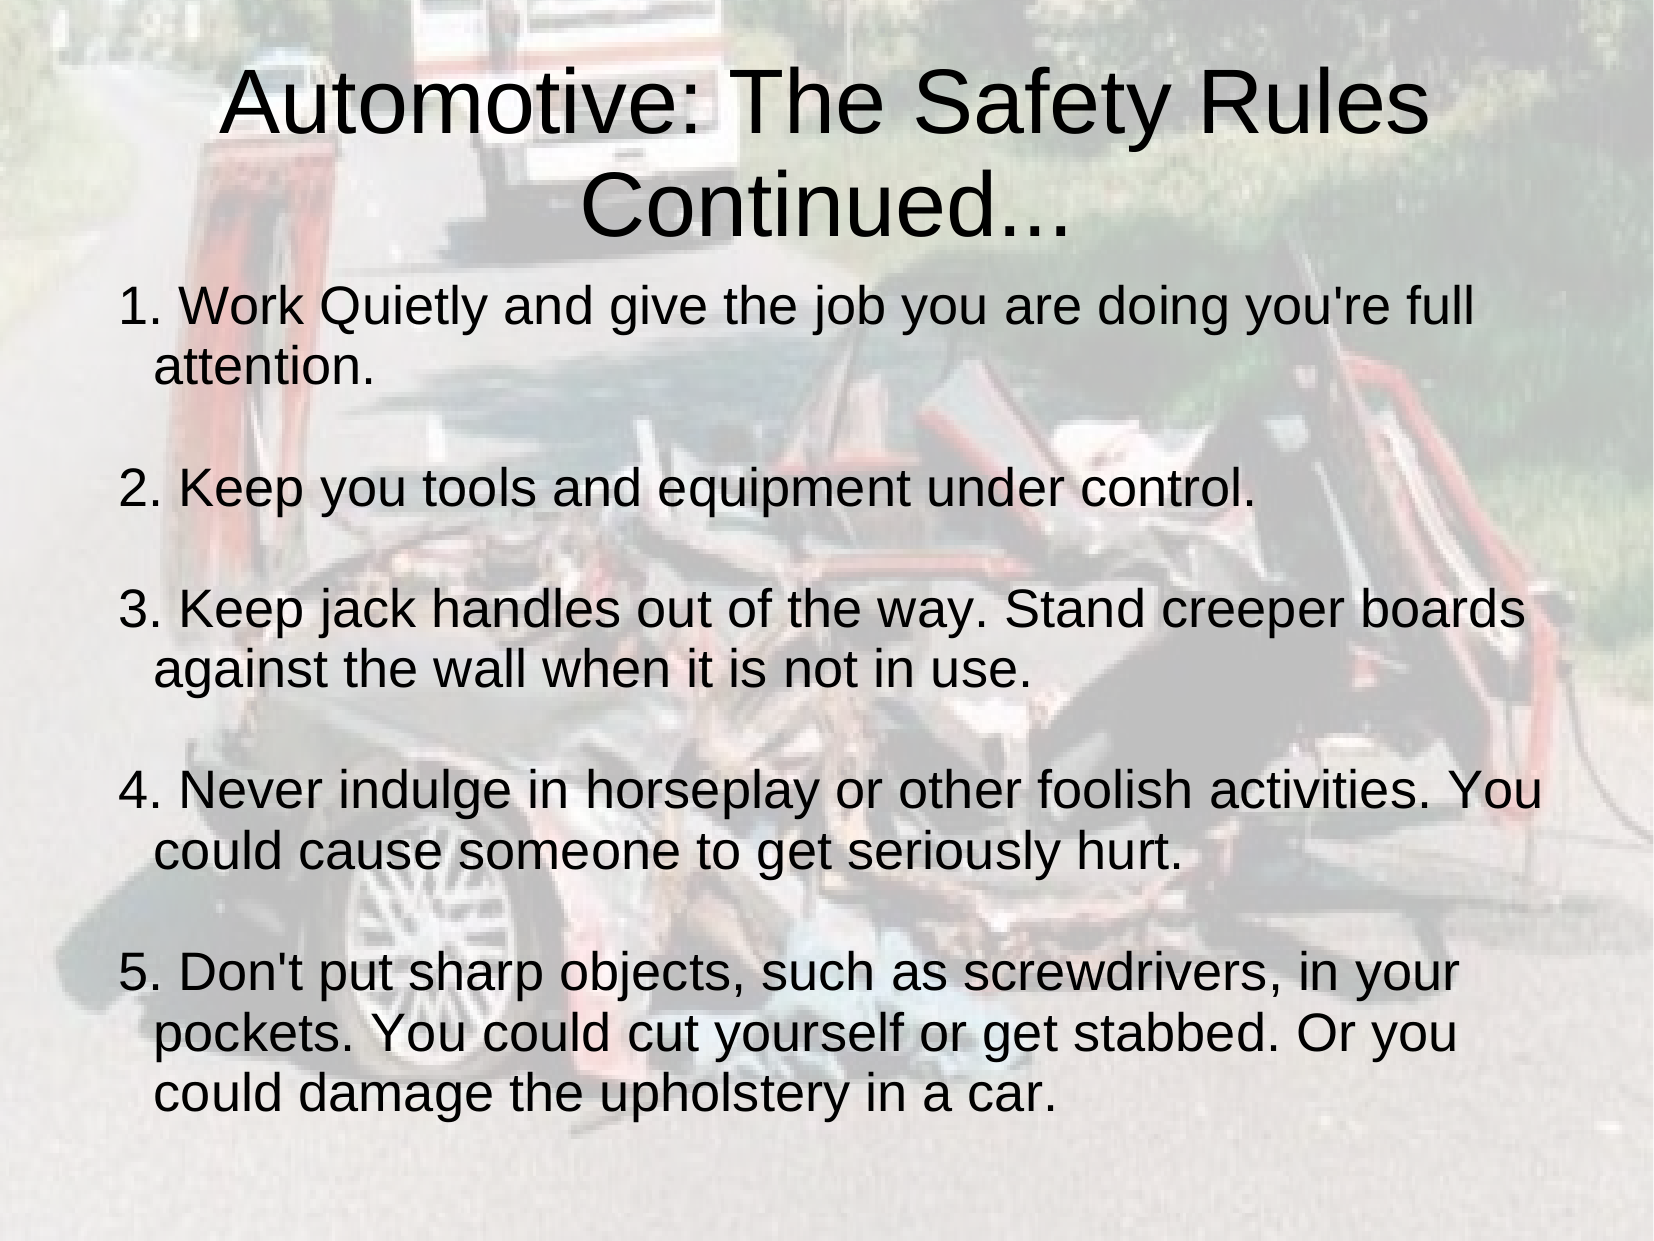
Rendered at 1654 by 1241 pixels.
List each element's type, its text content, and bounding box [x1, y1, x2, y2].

title Automotive: The Safety Rules Continued... [82, 50, 1571, 256]
picture [0, 0, 1654, 1241]
subtitle 1. Work Quietly and give the job you are doing you're full attention. 2. Keep you tools and equipment under control. 3. Keep jack handles out of the way. Stand creeper boards against the wall when it is not in use. 4. Never indulge in horseplay or other foolish activities. You could cause someone to get seriously hurt. 5. Don't put sharp objects, such as screwdrivers, in your pockets. You could cut yourself or get stabbed. Or you could damage the upholstery in a car. [82, 275, 1571, 1123]
